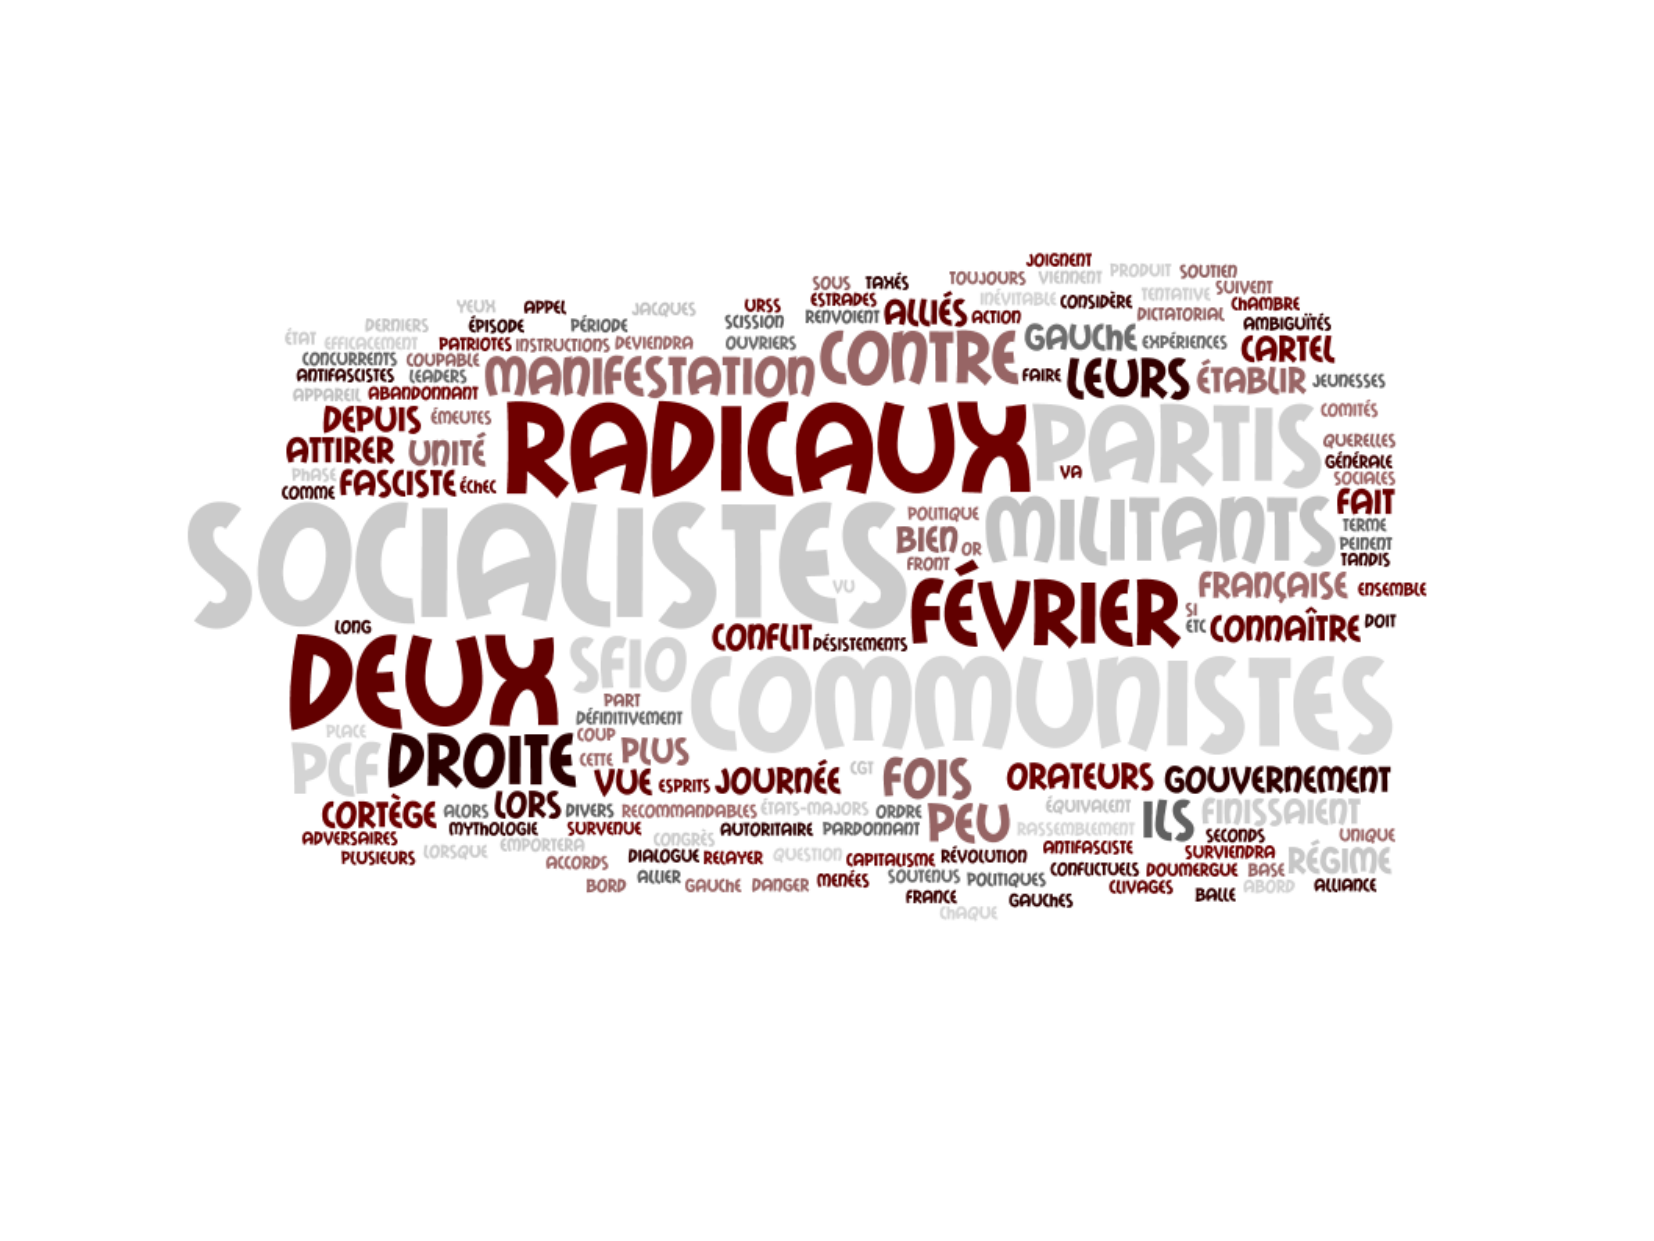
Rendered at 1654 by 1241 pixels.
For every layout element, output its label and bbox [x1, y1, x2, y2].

picture [171, 206, 1447, 967]
